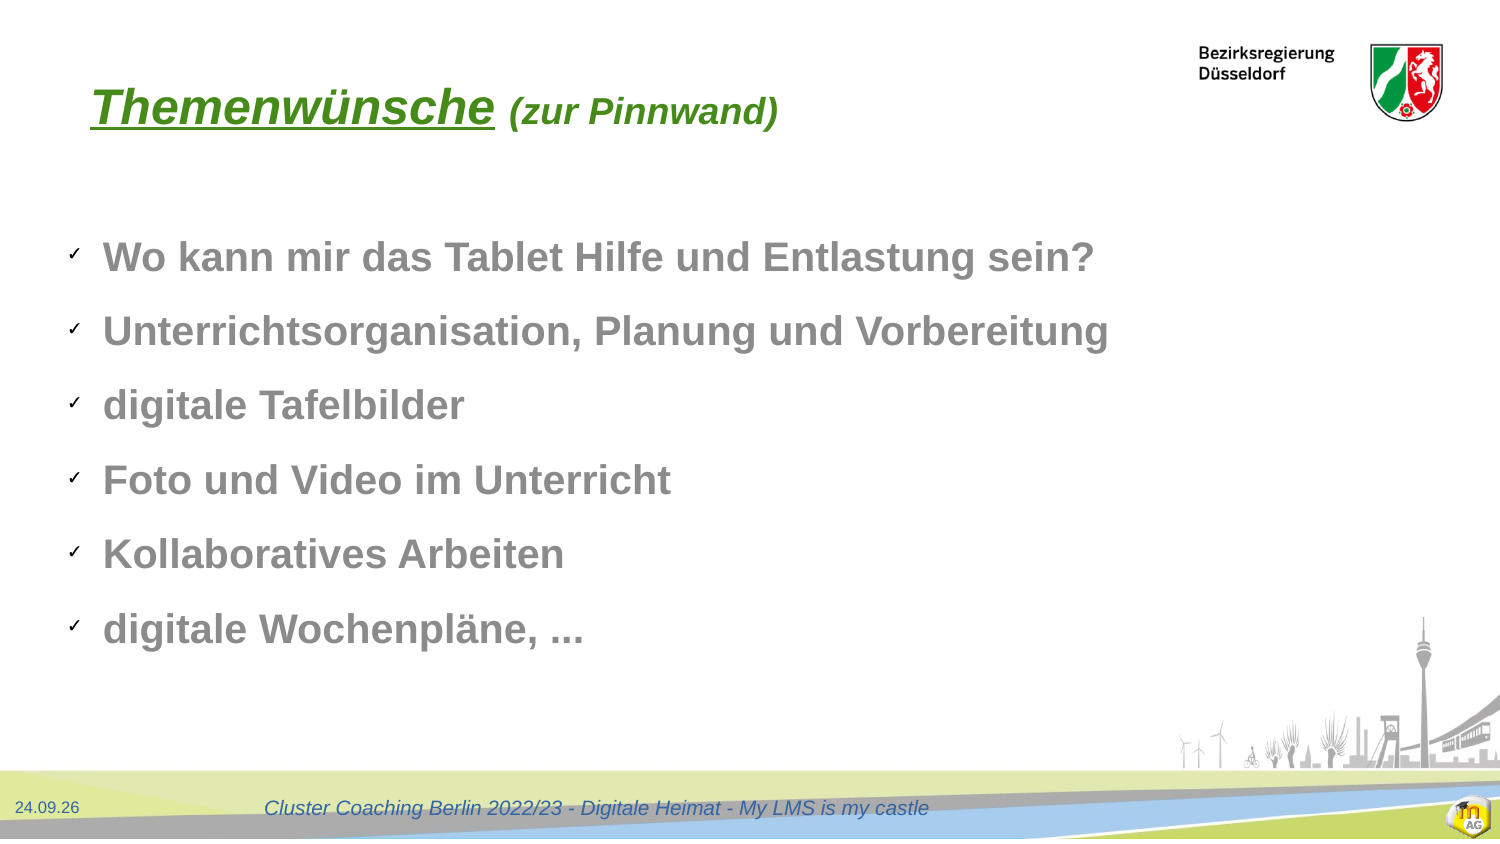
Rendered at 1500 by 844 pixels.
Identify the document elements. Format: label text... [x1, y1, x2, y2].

picture [0, 617, 1500, 839]
picture [1198, 43, 1443, 122]
title Themenwünsche (zur Pinnwand) [75, 33, 1176, 141]
text_box Wo kann mir das Tablet Hilfe und Entlastung sein? Unterrichtsorganisation, Planung und Vorbereitung digitale Tafelbilder Foto und Video im Unterricht Kollaboratives Arbeiten digitale Wochenpläne, ... [54, 141, 1388, 662]
